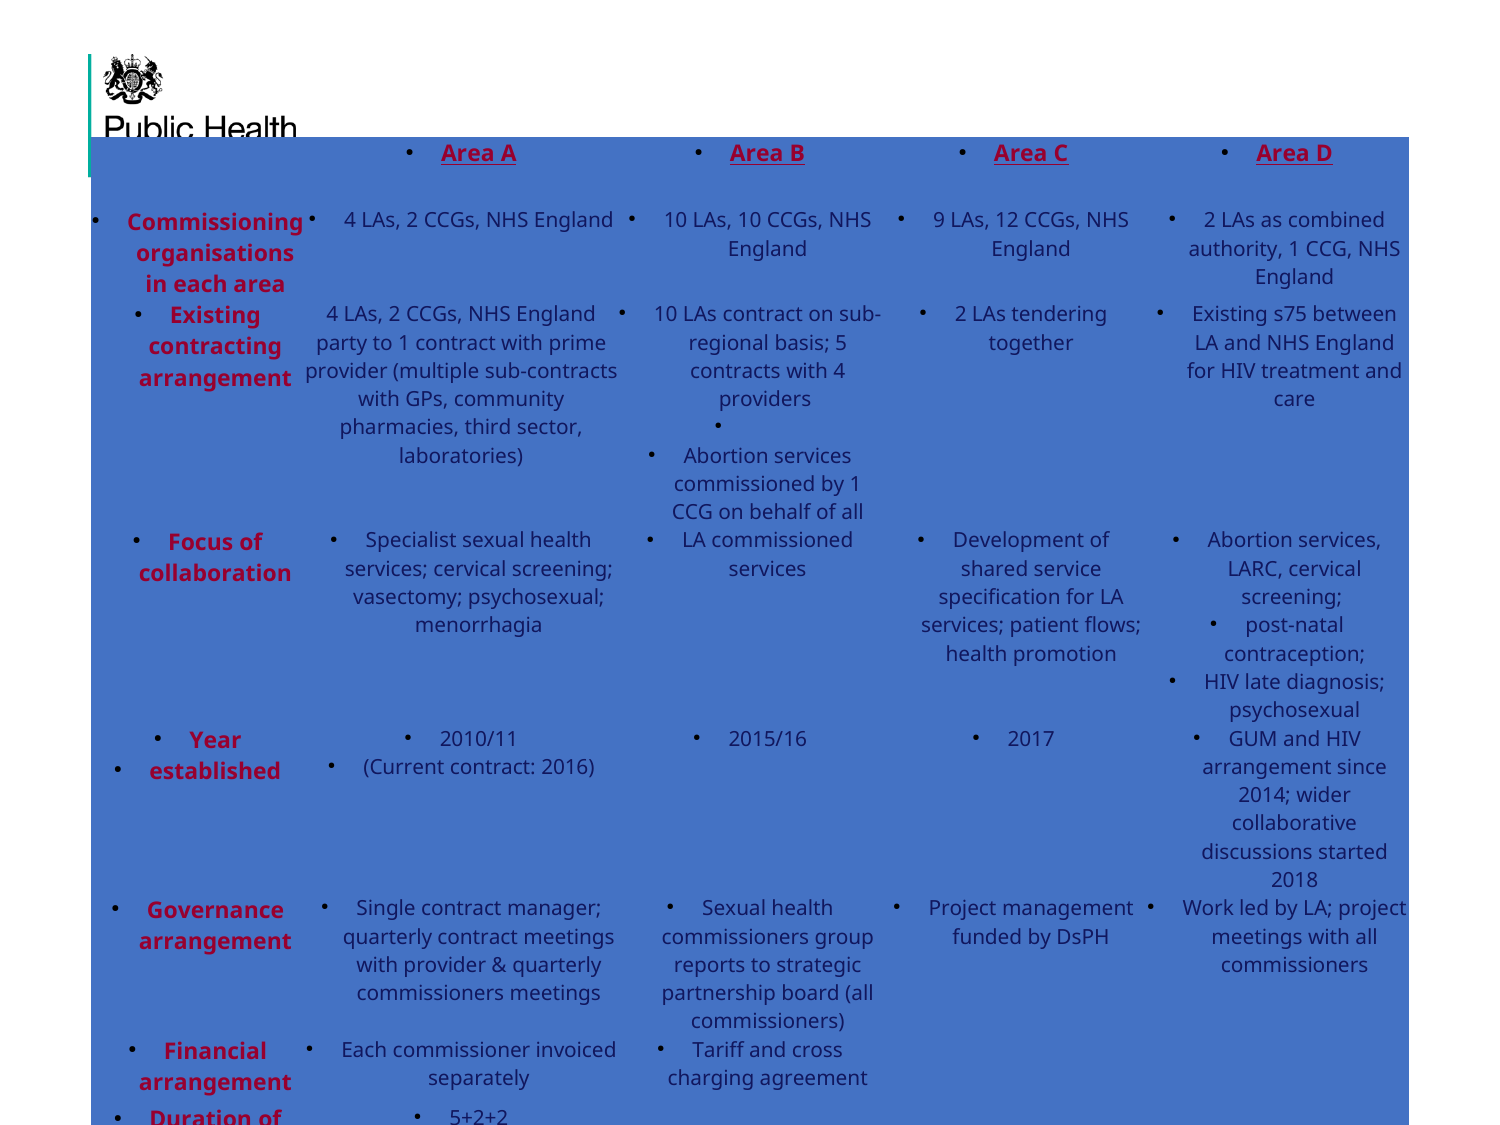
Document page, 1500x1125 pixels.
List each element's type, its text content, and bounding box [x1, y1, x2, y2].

table_cell 2 LAs as combined authority, 1 CCG, NHS England [1145, 206, 1409, 299]
table_cell [618, 1103, 882, 1125]
table_cell Single contract manager; quarterly contract meetings with provider & quarterly commissioners meetings [304, 894, 618, 1035]
table_cell 5+2+2 [304, 1103, 618, 1125]
table_cell Sexual health commissioners group reports to strategic partnership board (all commissioners) [618, 894, 882, 1035]
table_cell [882, 1035, 1145, 1103]
table_header [91, 137, 304, 206]
table_cell GUM and HIV arrangement since 2014; wider collaborative discussions started 2018 [1145, 724, 1409, 894]
table_header Area A [304, 137, 618, 206]
table_cell 10 LAs, 10 CCGs, NHS England [618, 206, 882, 299]
table_cell Year established [91, 724, 304, 894]
table_cell Duration of contract [91, 1103, 304, 1125]
table_header Area B [618, 137, 882, 206]
table_cell 2017 [882, 724, 1145, 894]
table_cell Each commissioner invoiced separately [304, 1035, 618, 1103]
table_cell 4 LAs, 2 CCGs, NHS England party to 1 contract with prime provider (multiple sub-contracts with GPs, community pharmacies, third sector, laboratories) [304, 299, 618, 526]
table_cell Project management funded by DsPH [882, 894, 1145, 1035]
table_cell Tariff and cross charging agreement [618, 1035, 882, 1103]
table_cell 2 LAs tendering together [882, 299, 1145, 526]
table_header Area C [882, 137, 1145, 206]
table_cell Financial arrangement [91, 1035, 304, 1103]
table_header Area D [1145, 137, 1409, 206]
table_cell Commissioning organisations in each area [91, 206, 304, 299]
table_cell LA commissioned services [618, 526, 882, 724]
table_cell [882, 1103, 1145, 1125]
table_cell Development of shared service specification for LA services; patient flows; health promotion [882, 526, 1145, 724]
table_cell Existing s75 between LA and NHS England for HIV treatment and care [1145, 299, 1409, 526]
table_cell [1145, 1035, 1409, 1103]
table_cell 9 LAs, 12 CCGs, NHS England [882, 206, 1145, 299]
table_cell 2010/11 (Current contract: 2016) [304, 724, 618, 894]
table_cell [1145, 1103, 1409, 1125]
table_cell 2015/16 [618, 724, 882, 894]
table_cell Specialist sexual health services; cervical screening; vasectomy; psychosexual; menorrhagia [304, 526, 618, 724]
table_cell Work led by LA; project meetings with all commissioners [1145, 894, 1409, 1035]
table_cell Focus of collaboration [91, 526, 304, 724]
table_cell 4 LAs, 2 CCGs, NHS England [304, 206, 618, 299]
table_cell Existing contracting arrangement [91, 299, 304, 526]
table_cell 10 LAs contract on sub-regional basis; 5 contracts with 4 providers Abortion services commissioned by 1 CCG on behalf of all [618, 299, 882, 526]
table_cell Abortion services, LARC, cervical screening; post-natal contraception; HIV late diagnosis; psychosexual [1145, 526, 1409, 724]
table_cell Governance arrangement [91, 894, 304, 1035]
